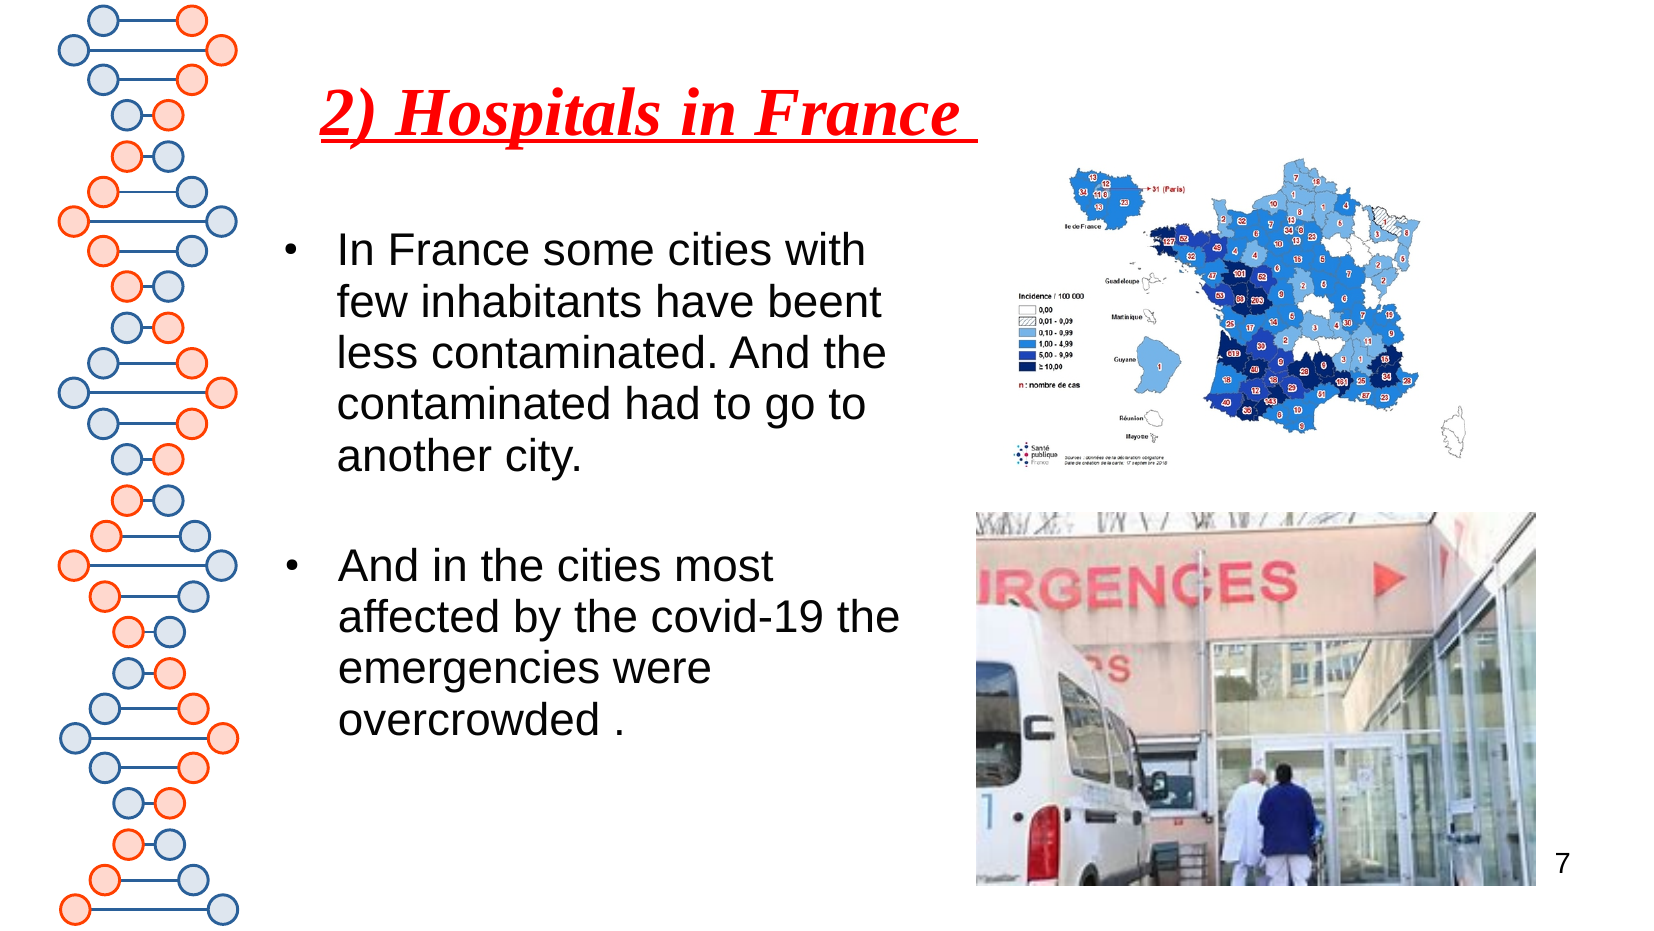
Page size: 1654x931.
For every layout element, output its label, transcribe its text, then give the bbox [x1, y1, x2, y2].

picture [1003, 147, 1506, 477]
list In France some cities with few inhabitants have beent less contaminated. And the contaminated had to go to another city. [265, 224, 915, 482]
picture [976, 512, 1536, 886]
title 2) Hospitals in France [265, 35, 1034, 189]
list And in the cities most affected by the covid-19 the emergencies were overcrowded . [266, 540, 916, 798]
